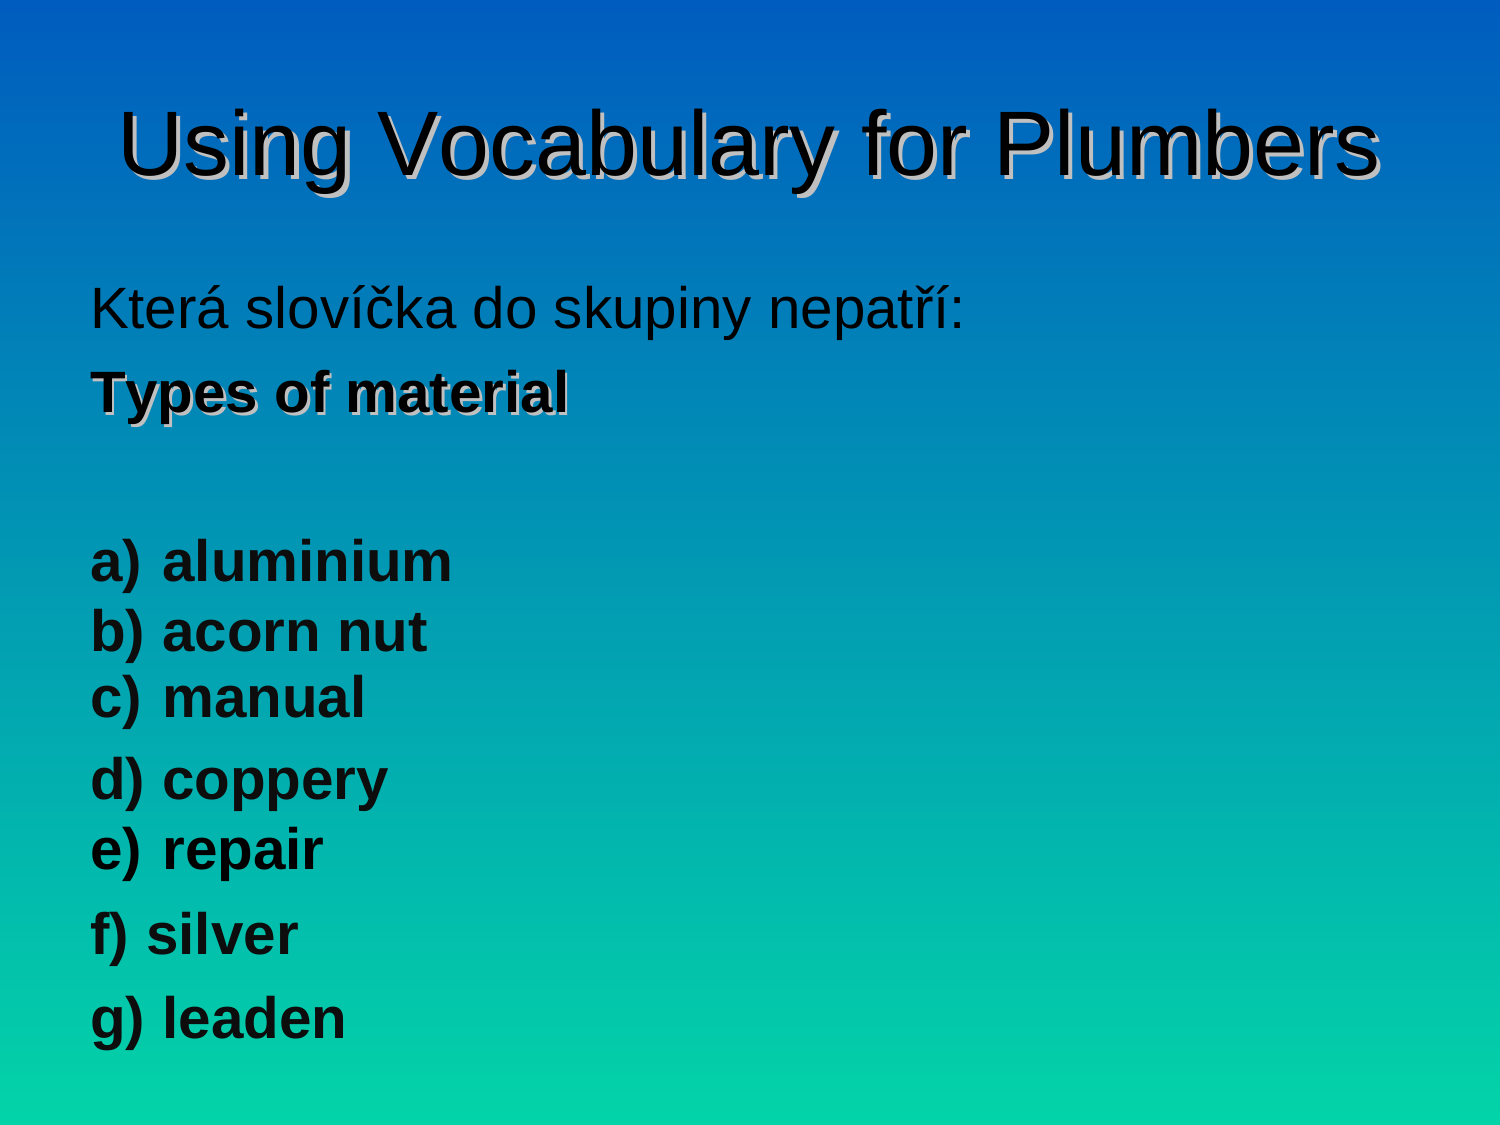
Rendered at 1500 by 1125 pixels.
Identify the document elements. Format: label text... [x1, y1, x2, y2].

title Using Vocabulary for Plumbers [75, 45, 1426, 233]
list Která slovíčka do skupiny nepatří: Types of material aluminium acorn nut manual coppery repair silver leaden [75, 262, 1426, 1125]
